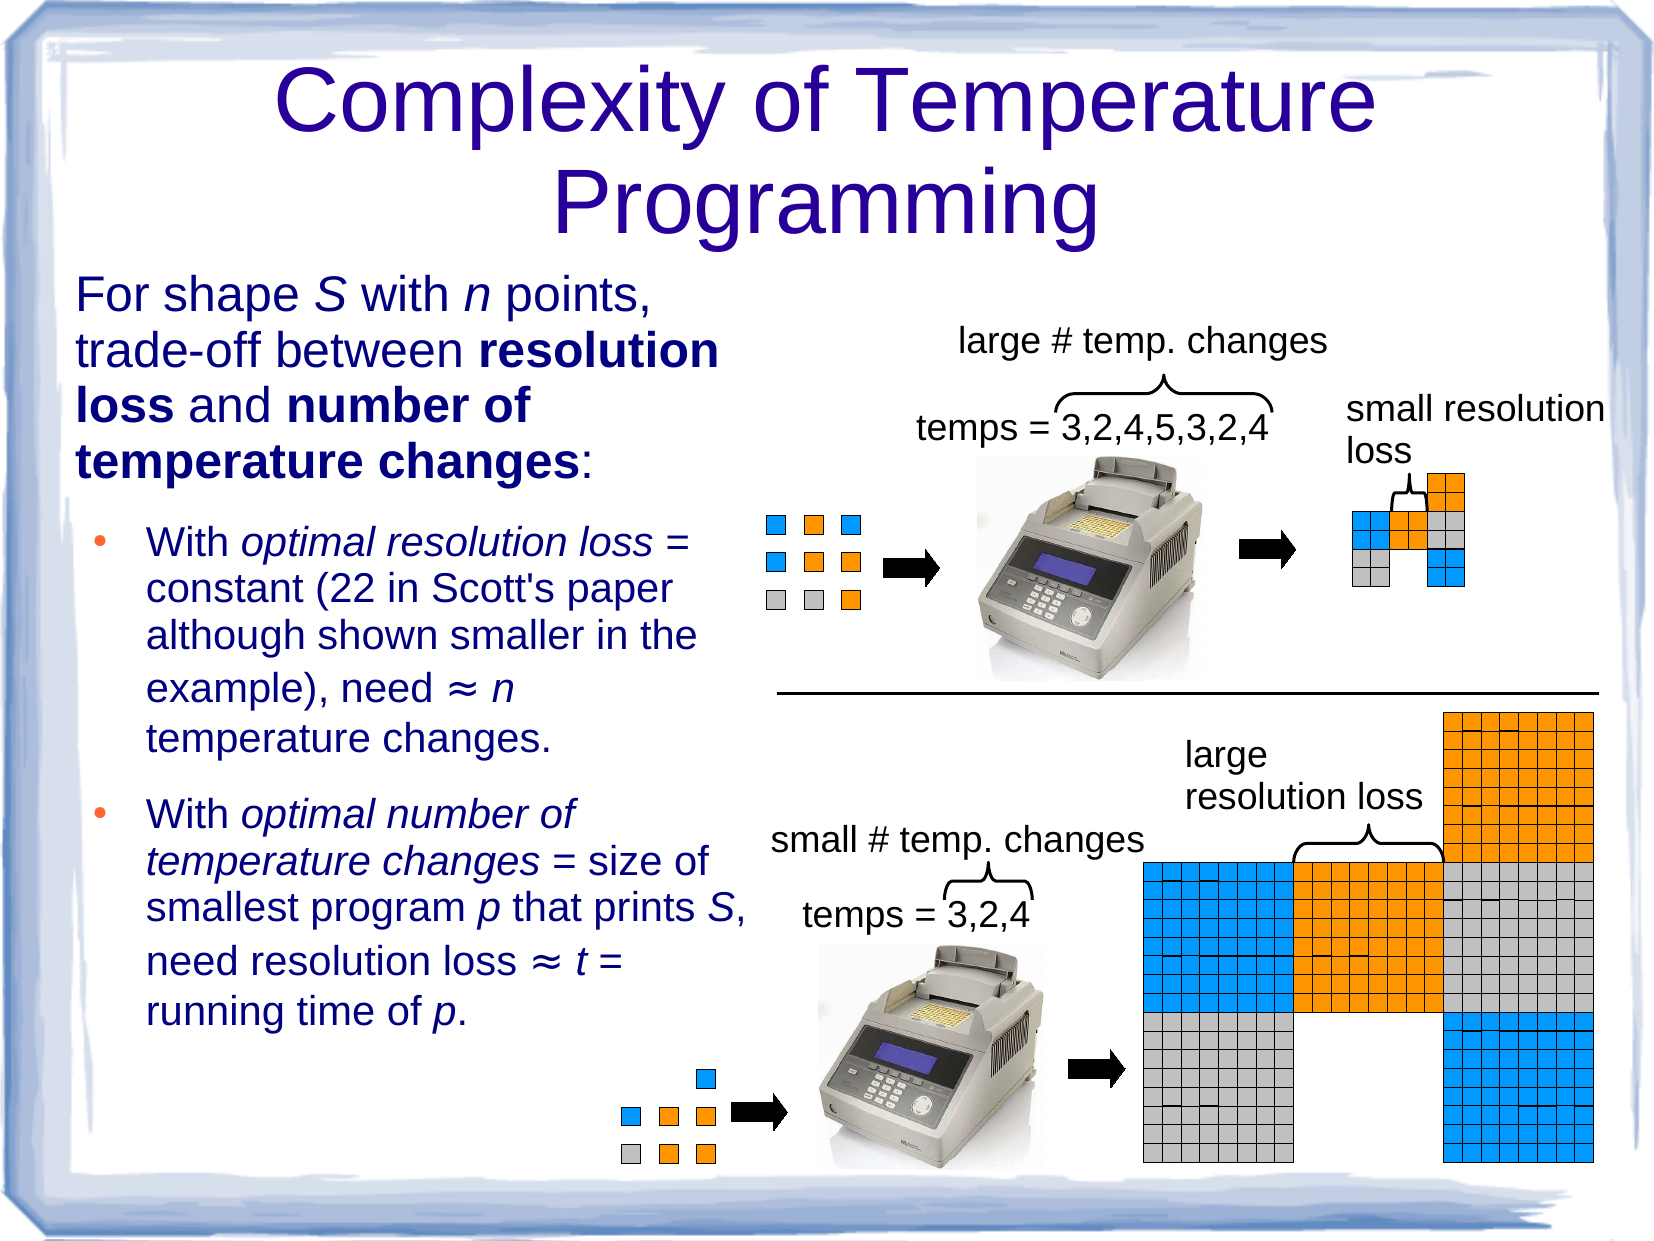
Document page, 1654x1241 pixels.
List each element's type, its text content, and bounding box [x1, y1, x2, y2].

text_box temps = 3,2,4,5,3,2,4 [901, 399, 1309, 457]
text_box small resolution loss [1331, 379, 1632, 479]
text_box [696, 1069, 716, 1089]
text_box [731, 1093, 788, 1131]
text_box [841, 552, 861, 572]
text_box [841, 590, 861, 610]
text_box [621, 1144, 641, 1164]
text_box [659, 1107, 679, 1126]
list For shape S with n points, trade-off between resolution loss and number of temperature changes: With optimal resolution loss = constant (22 in Scott's paper although shown smaller in the example), need ≈ n temperature changes. With optimal number of temperature changes = size of smallest program p that prints S, need resolution loss ≈ t = running time of p. [75, 266, 752, 1070]
text_box [1352, 479, 1465, 587]
text_box [621, 1107, 641, 1126]
text_box large resolution loss [1170, 725, 1444, 825]
text_box [766, 515, 786, 535]
text_box [696, 1144, 716, 1164]
text_box [659, 1144, 679, 1164]
text_box temps = 3,2,4 [787, 885, 1143, 943]
text_box [804, 515, 824, 535]
text_box large # temp. changes [943, 311, 1375, 369]
text_box [766, 552, 786, 572]
title Complexity of Temperature Programming [82, 48, 1571, 254]
text_box [883, 549, 940, 587]
text_box [804, 590, 824, 610]
text_box [696, 1107, 716, 1126]
text_box [804, 552, 824, 572]
text_box [1143, 712, 1594, 1163]
text_box [766, 590, 786, 610]
text_box small # temp. changes [755, 811, 1206, 869]
text_box [1239, 530, 1296, 569]
text_box [1068, 1049, 1126, 1088]
picture [0, 0, 1654, 1241]
text_box [841, 515, 861, 535]
